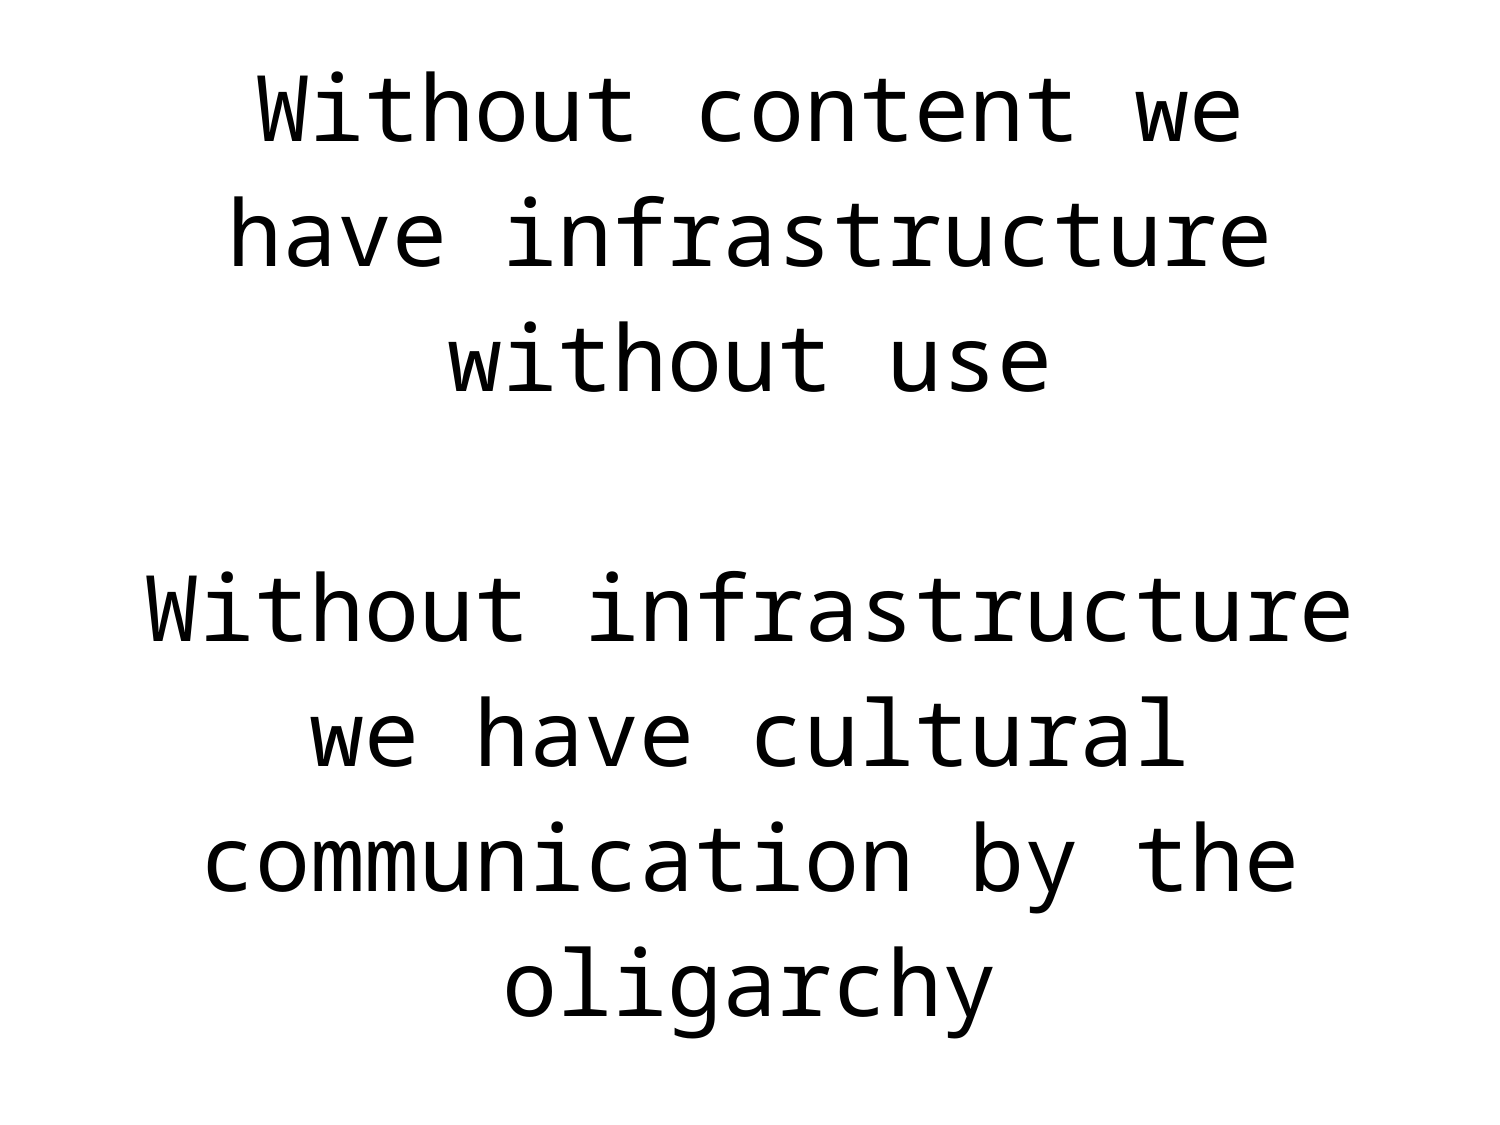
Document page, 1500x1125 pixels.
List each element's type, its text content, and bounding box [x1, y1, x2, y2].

title Without content we have infrastructure without use Without infrastructure we have cultural communication by the oligarchy [112, 96, 1388, 992]
